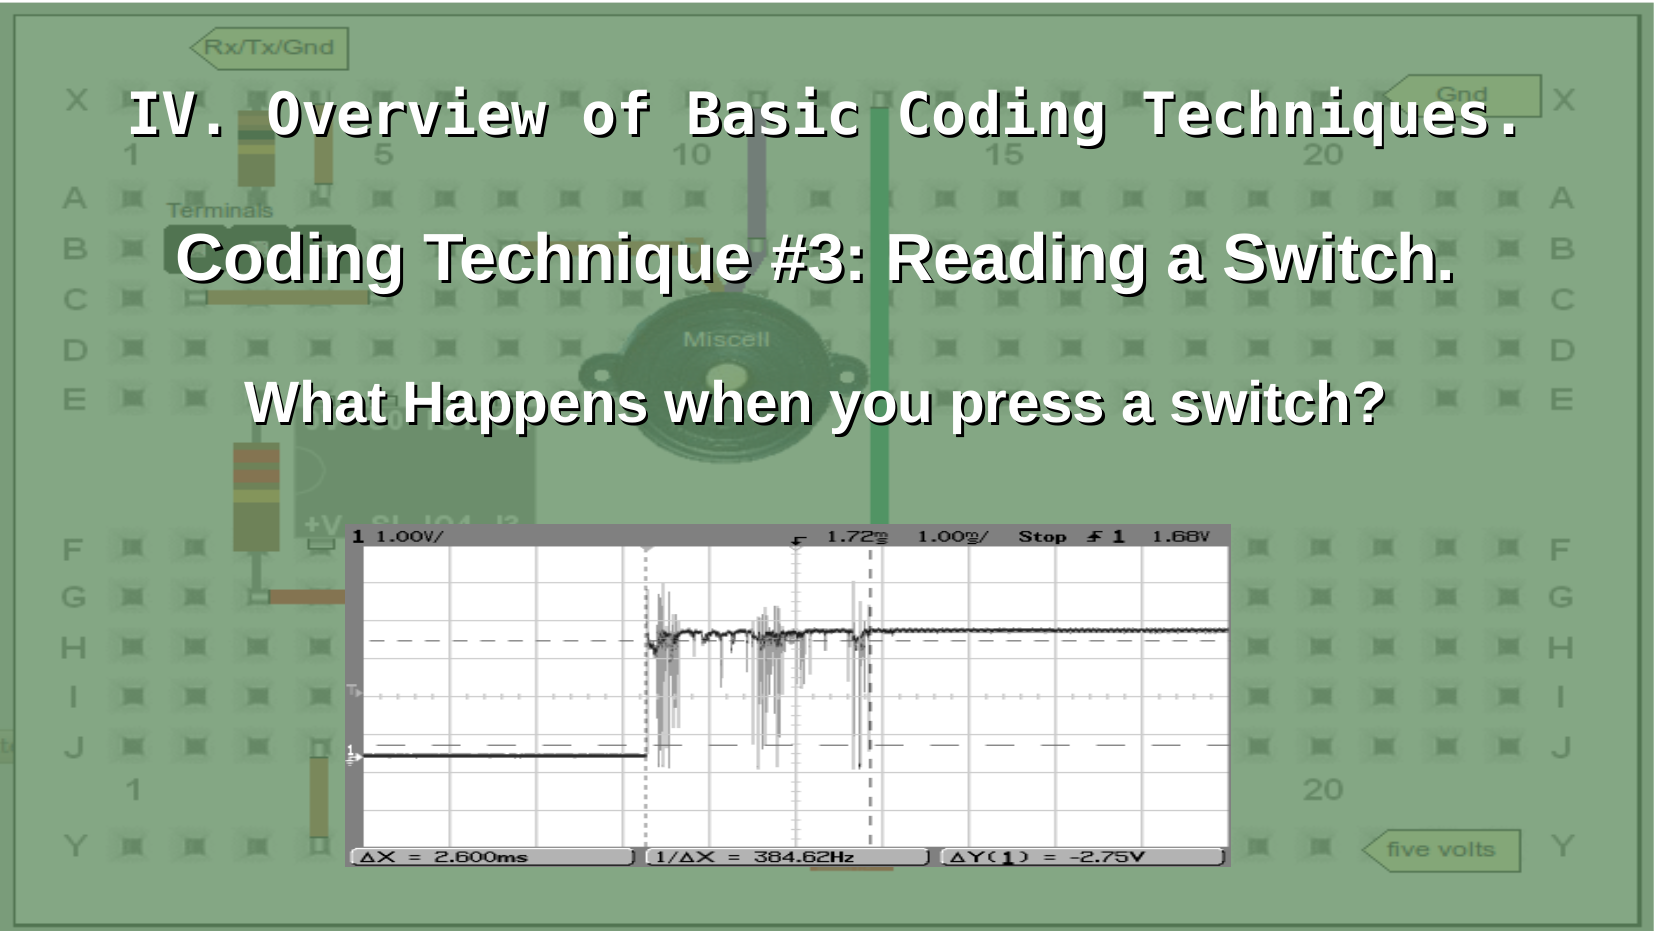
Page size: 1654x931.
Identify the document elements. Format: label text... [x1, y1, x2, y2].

subtitle Coding Technique #3: Reading a Switch. What Happens when you press a switch? [71, 171, 1561, 886]
title IV. Overview of Basic Coding Techniques. [82, 28, 1571, 202]
picture [0, 2, 1654, 931]
